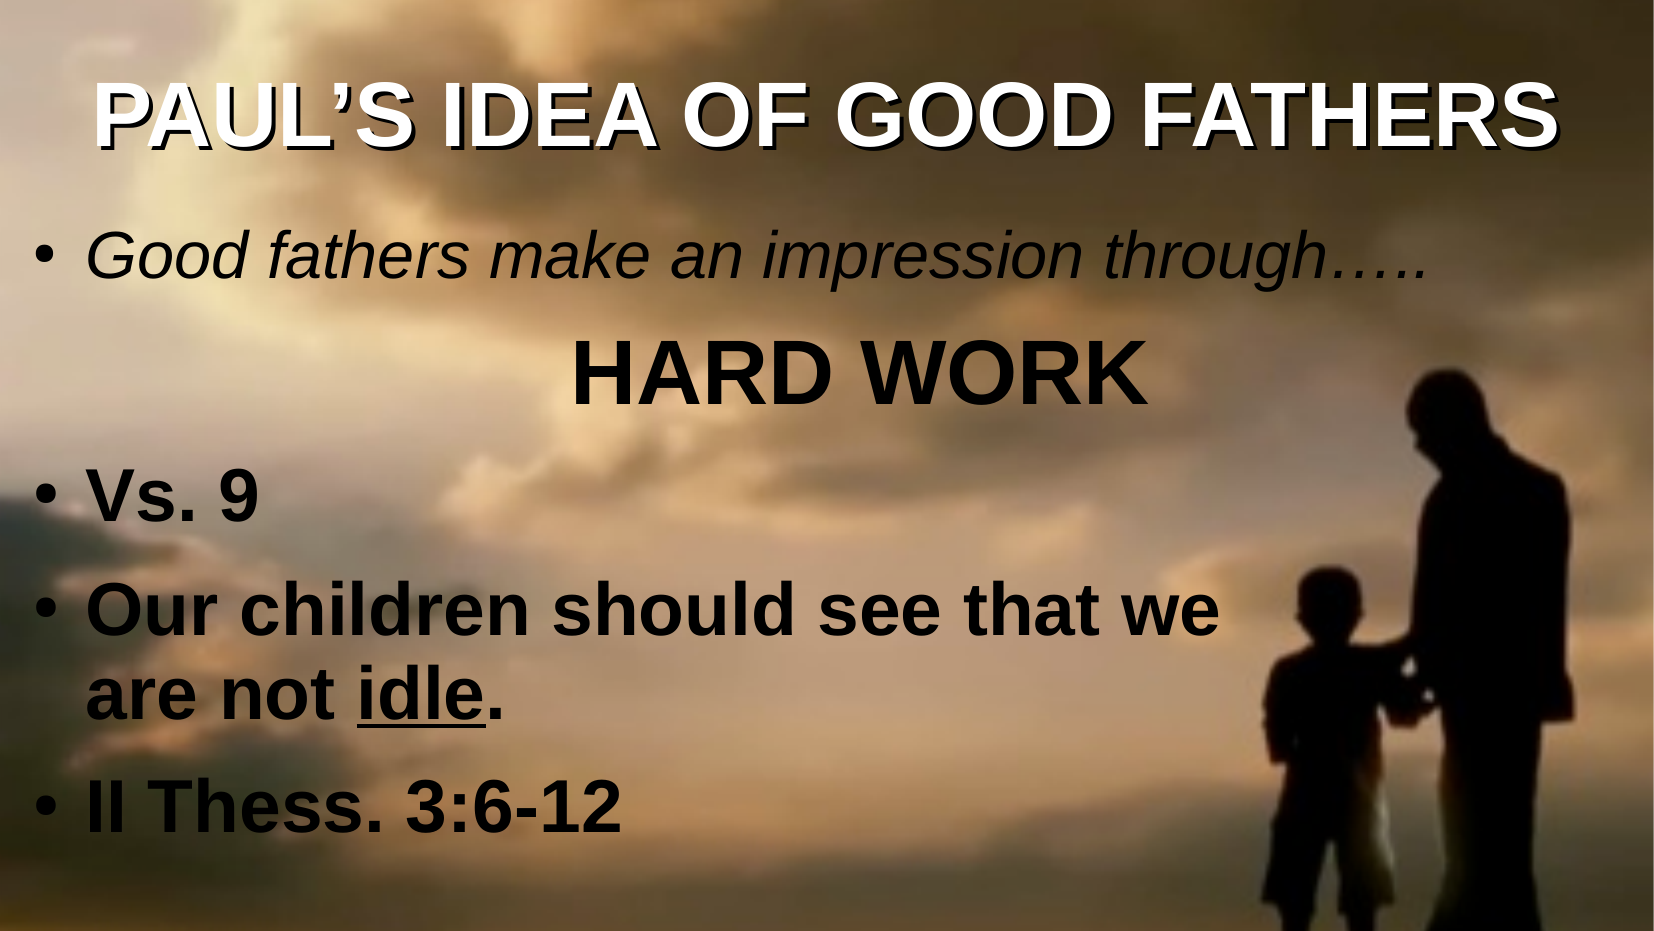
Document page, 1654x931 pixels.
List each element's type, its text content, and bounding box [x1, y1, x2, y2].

list Good fathers make an impression through….. HARD WORK Vs. 9 Our children should see that we are not idle. II Thess. 3:6-12 [15, 217, 1636, 916]
title PAUL’S IDEA OF GOOD FATHERS [82, 37, 1571, 193]
picture [0, 0, 1654, 931]
